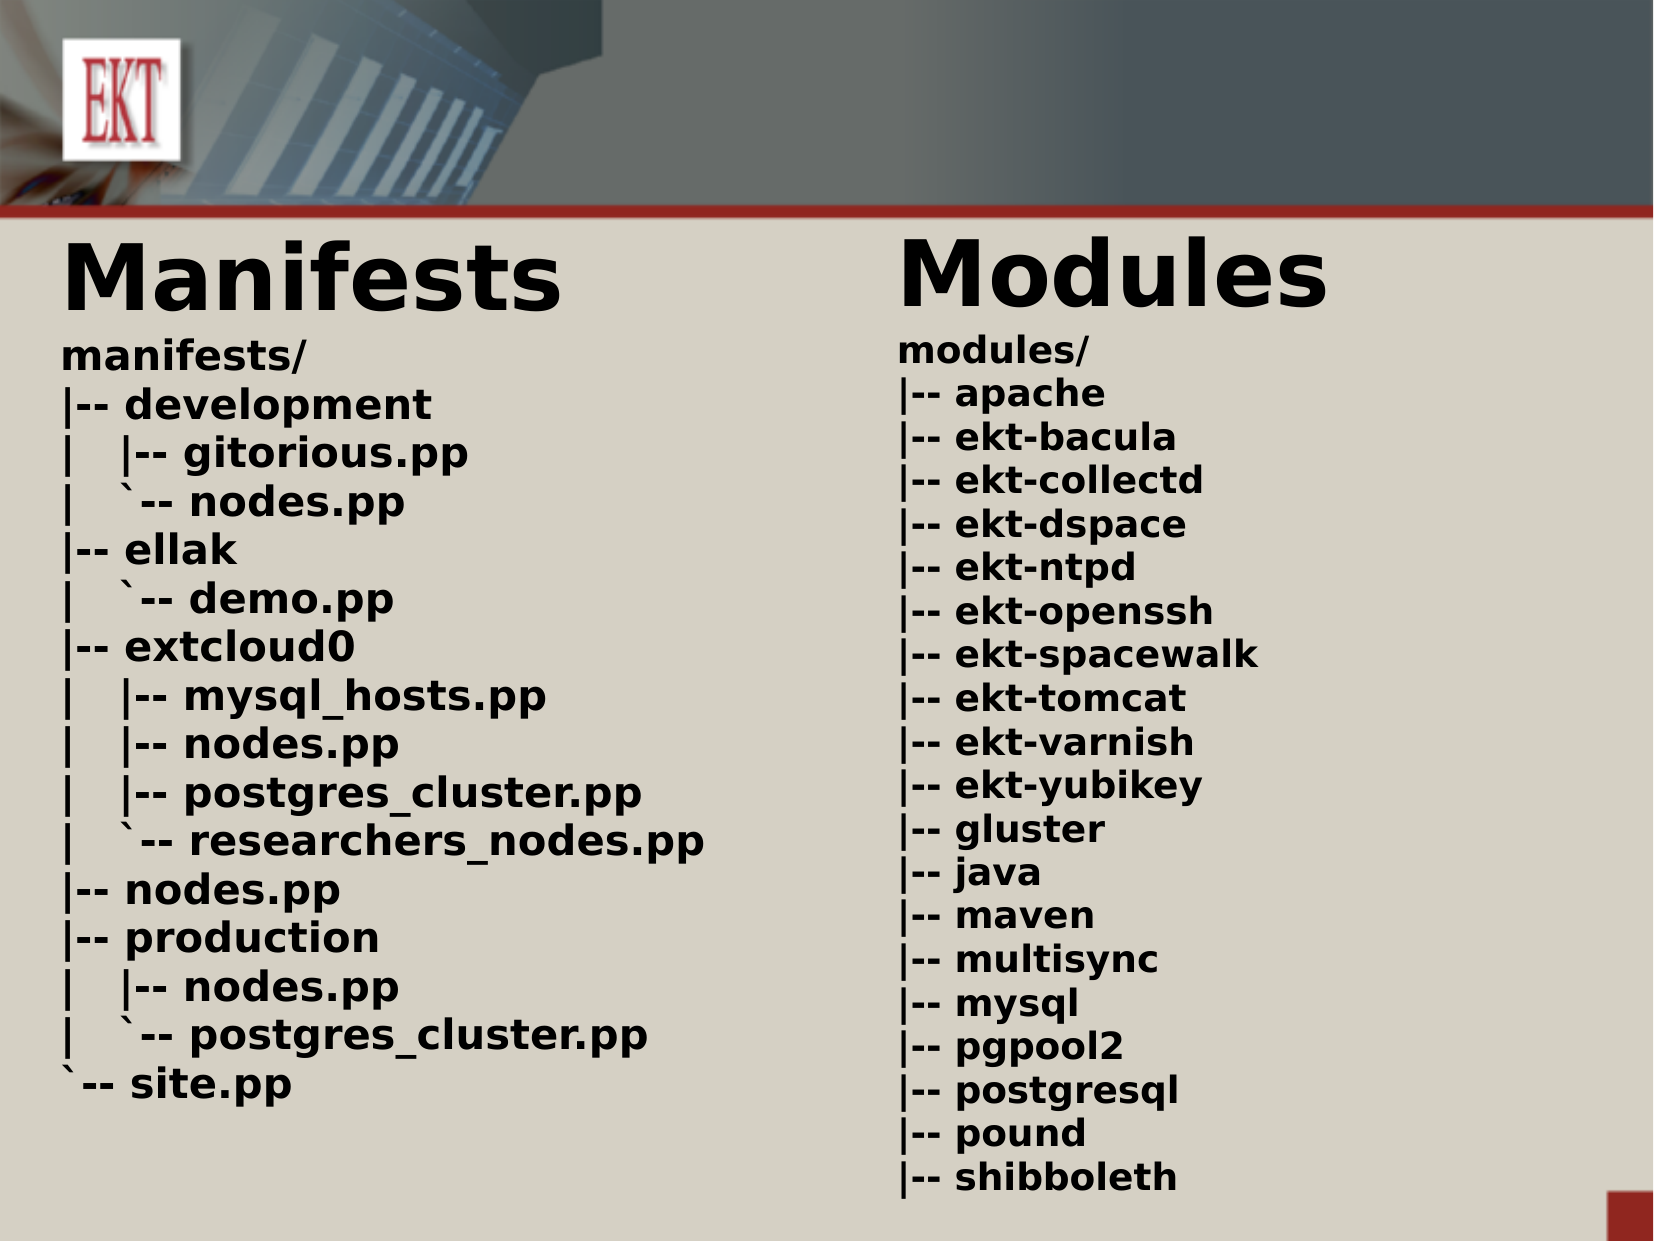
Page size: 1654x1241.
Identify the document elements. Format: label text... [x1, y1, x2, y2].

picture [0, 0, 1654, 1241]
text_box Modules modules/ |-- apache |-- ekt-bacula |-- ekt-collectd |-- ekt-dspace |-- ekt-ntpd |-- ekt-openssh |-- ekt-spacewalk |-- ekt-tomcat |-- ekt-varnish |-- ekt-yubikey |-- gluster |-- java |-- maven |-- multisync |-- mysql |-- pgpool2 |-- postgresql |-- pound |-- shibboleth [896, 176, 1587, 1241]
subtitle Manifests manifests/ |-- development | |-- gitorious.pp | `-- nodes.pp |-- ellak | `-- demo.pp |-- extcloud0 | |-- mysql_hosts.pp | |-- nodes.pp | |-- postgres_cluster.pp | `-- researchers_nodes.pp |-- nodes.pp |-- production | |-- nodes.pp | `-- postgres_cluster.pp `-- site.pp [60, 225, 751, 1162]
